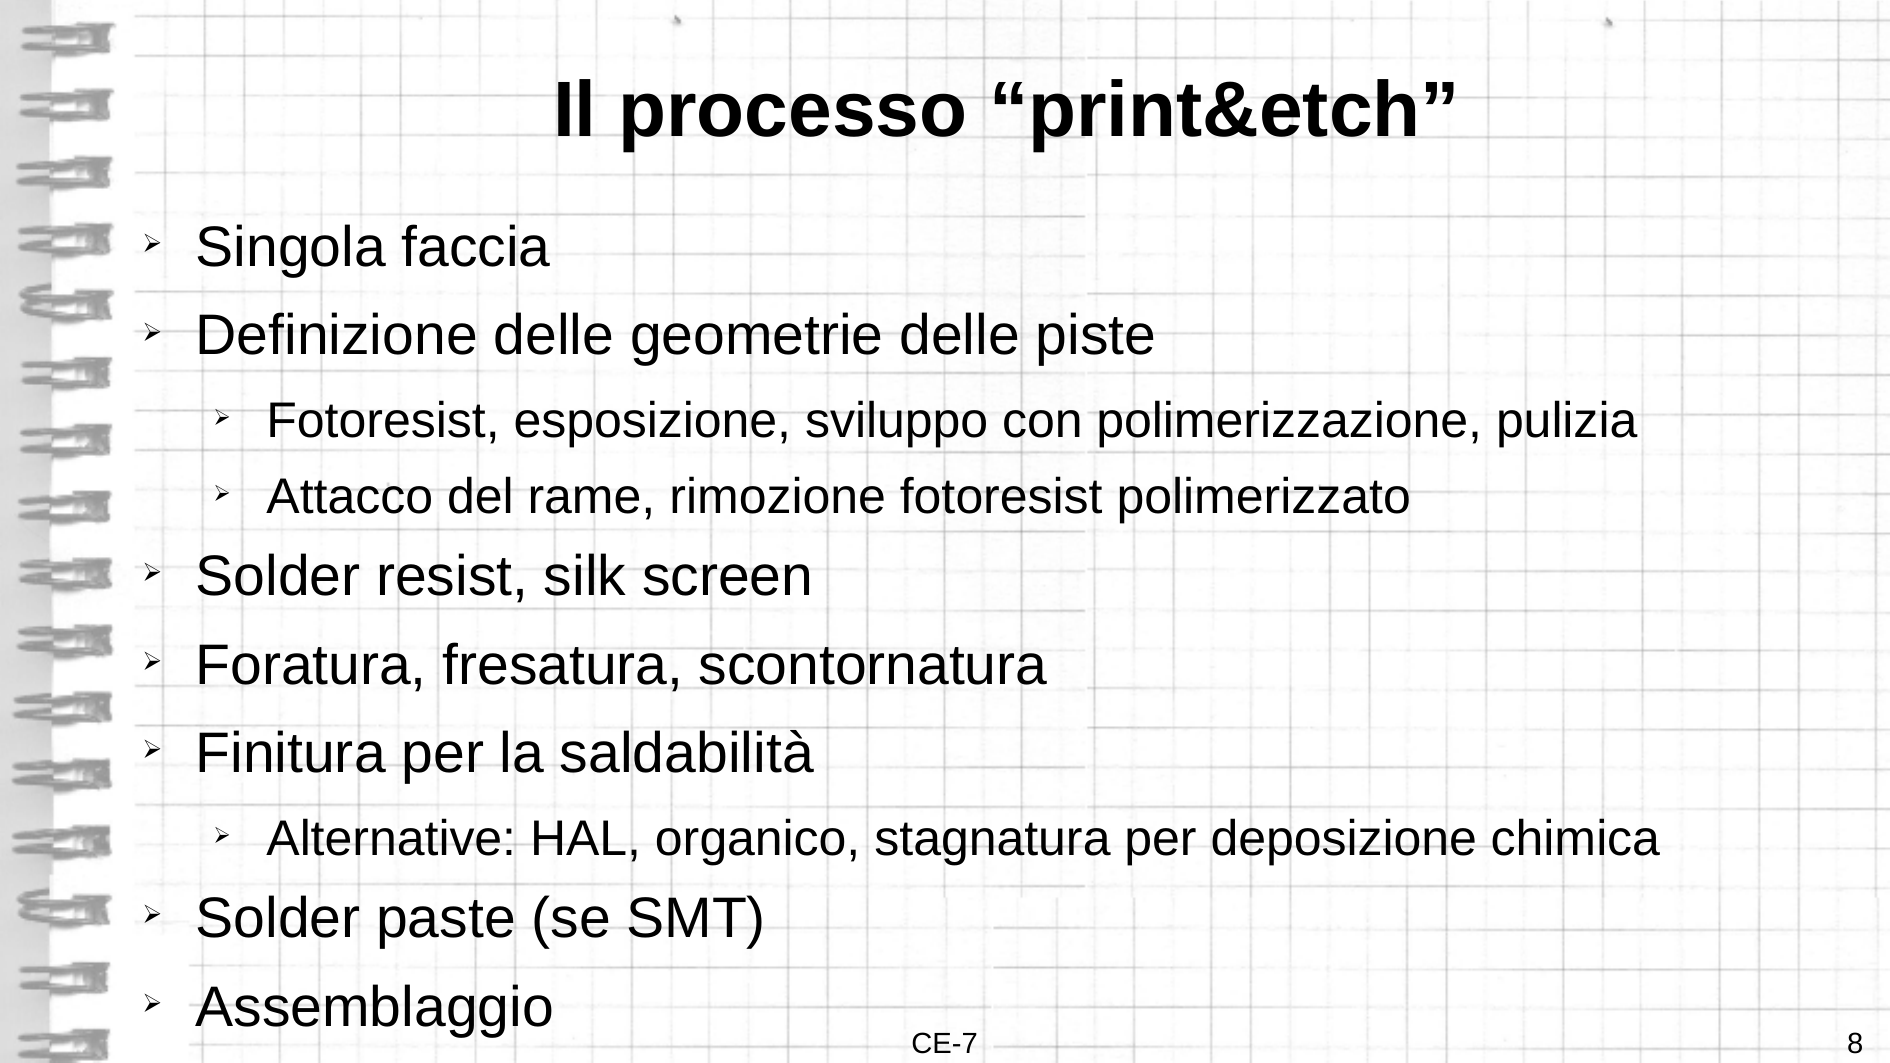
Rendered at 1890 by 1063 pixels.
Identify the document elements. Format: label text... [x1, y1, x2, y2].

picture [0, 0, 1890, 1063]
title Il processo “print&etch” [124, 20, 1890, 198]
list Singola faccia Definizione delle geometrie delle piste Fotoresist, esposizione, sviluppo con polimerizzazione, pulizia Attacco del rame, rimozione fotoresist polimerizzato Solder resist, silk screen Foratura, fresatura, scontornatura Finitura per la saldabilità Alternative: HAL, organico, stagnatura per deposizione chimica Solder paste (se SMT) Assemblaggio [124, 214, 1890, 1039]
picture [1851, 1043, 1859, 1051]
